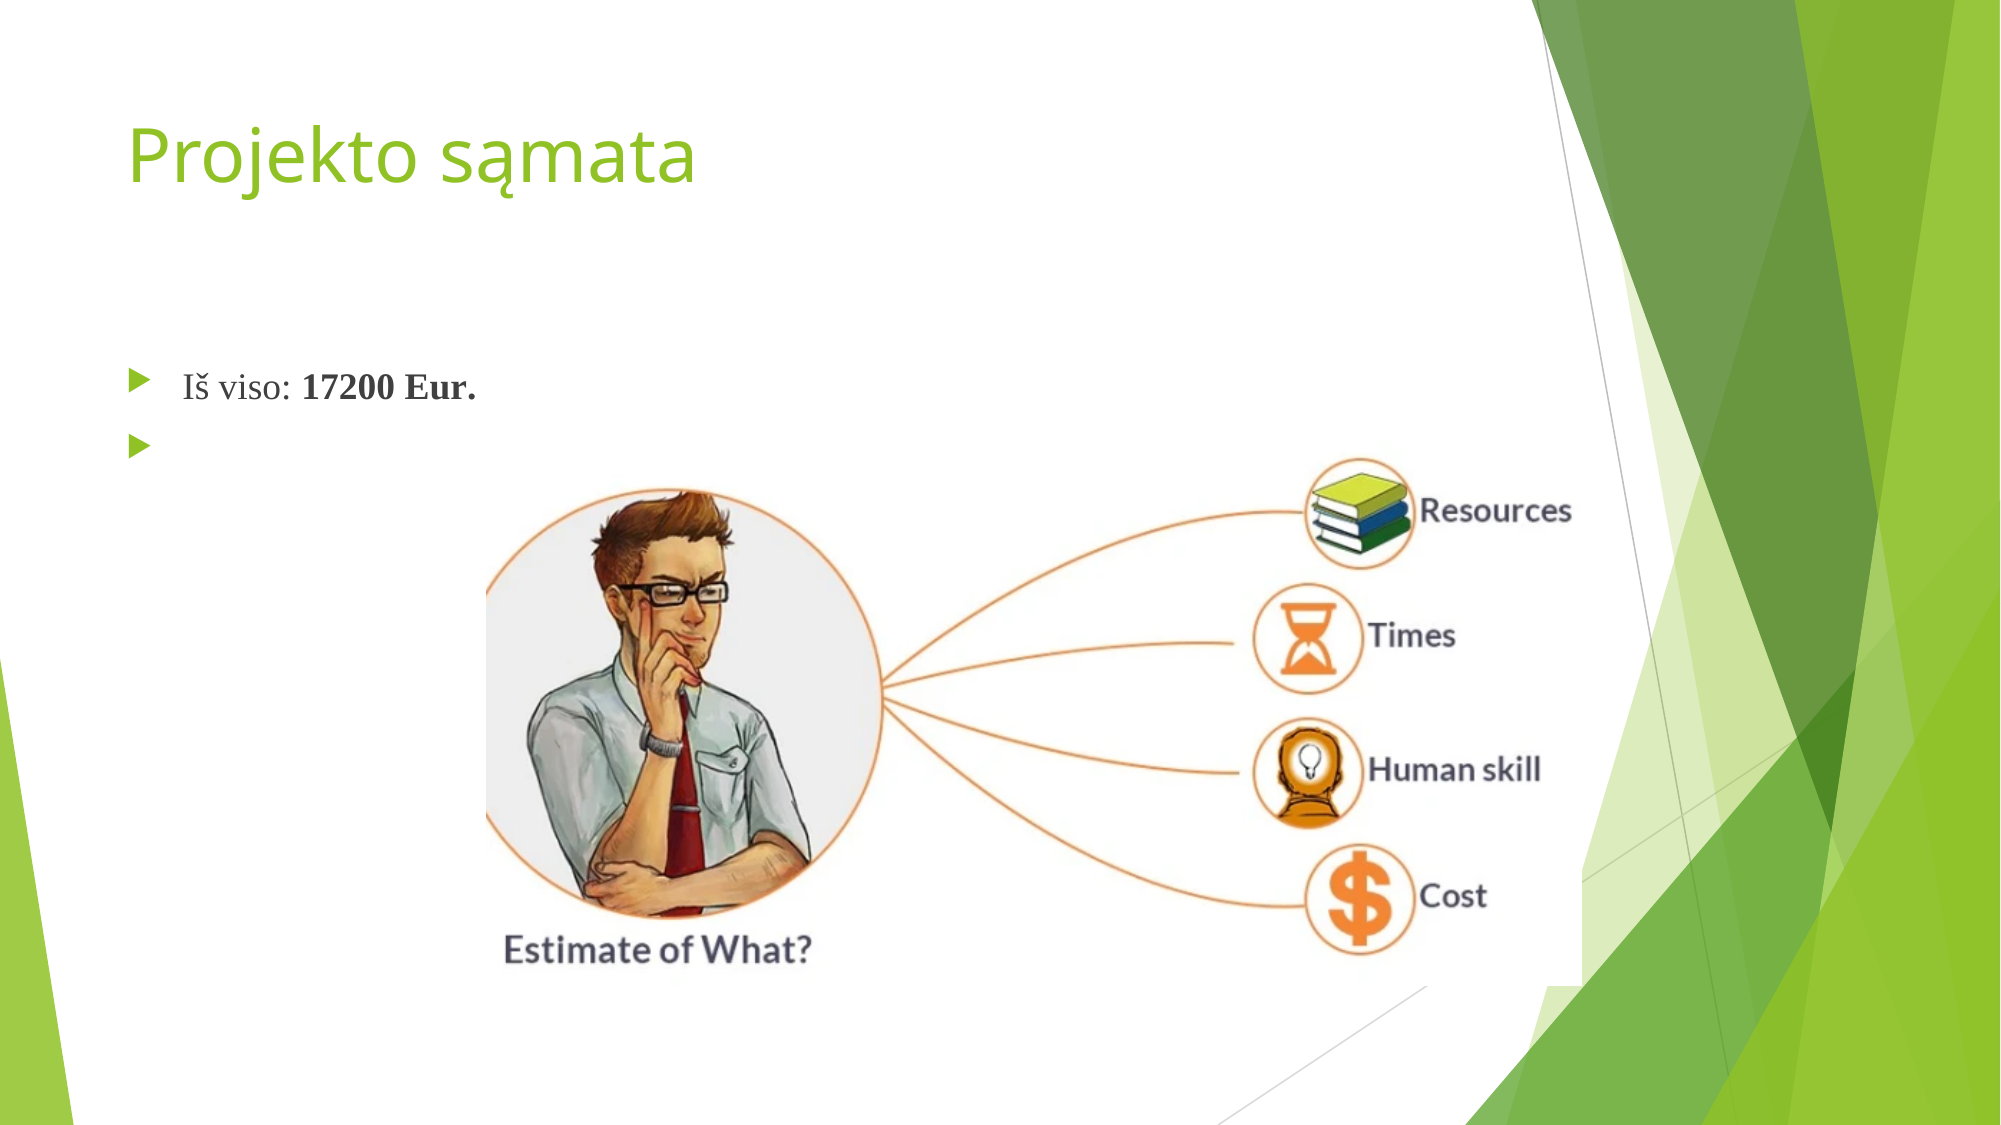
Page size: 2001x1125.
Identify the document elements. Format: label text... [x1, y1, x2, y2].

picture [486, 441, 1582, 986]
list Iš viso: 17200 Eur. [111, 354, 1522, 992]
title Projekto sąmata [111, 99, 1522, 317]
